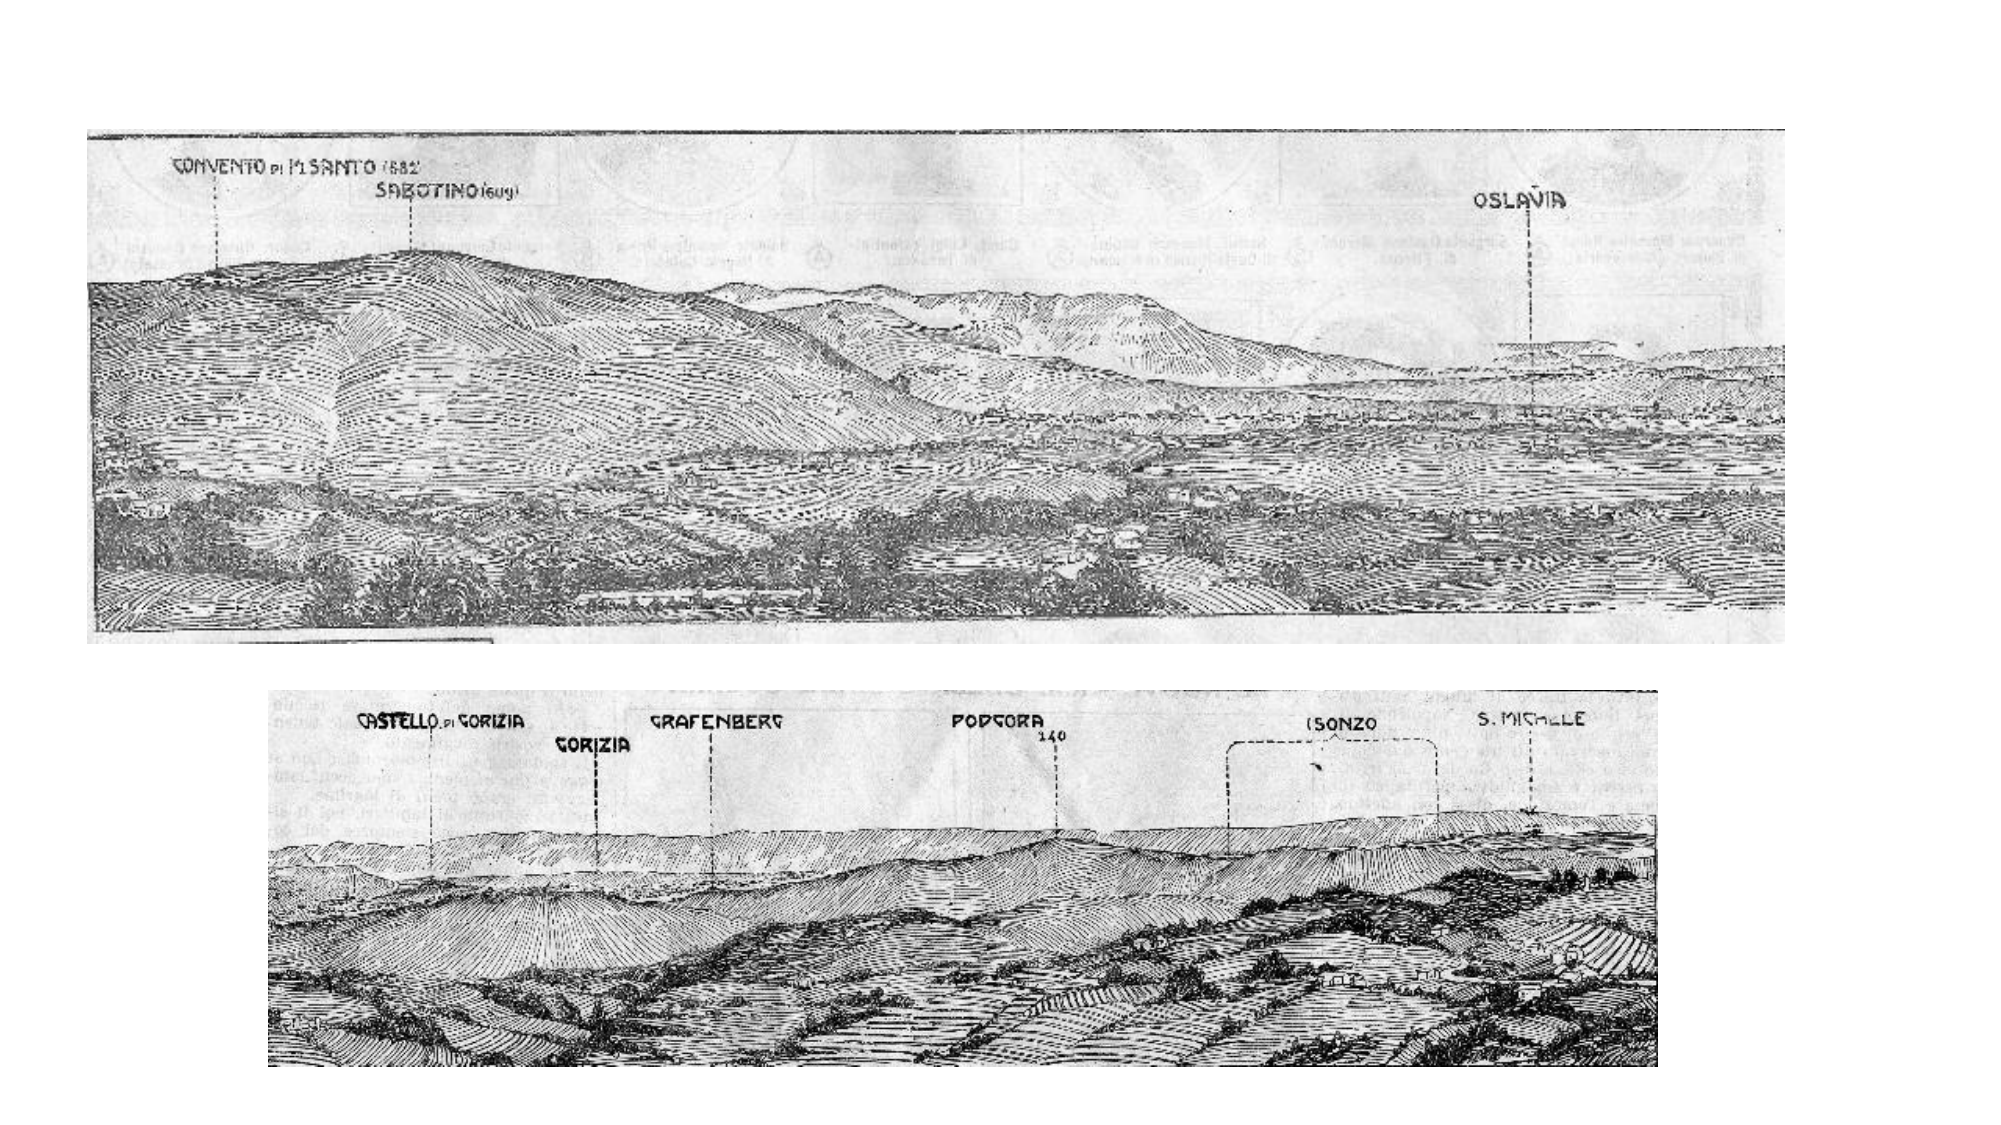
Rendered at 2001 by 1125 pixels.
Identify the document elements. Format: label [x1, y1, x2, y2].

picture [268, 690, 1658, 1067]
picture [87, 129, 1785, 644]
